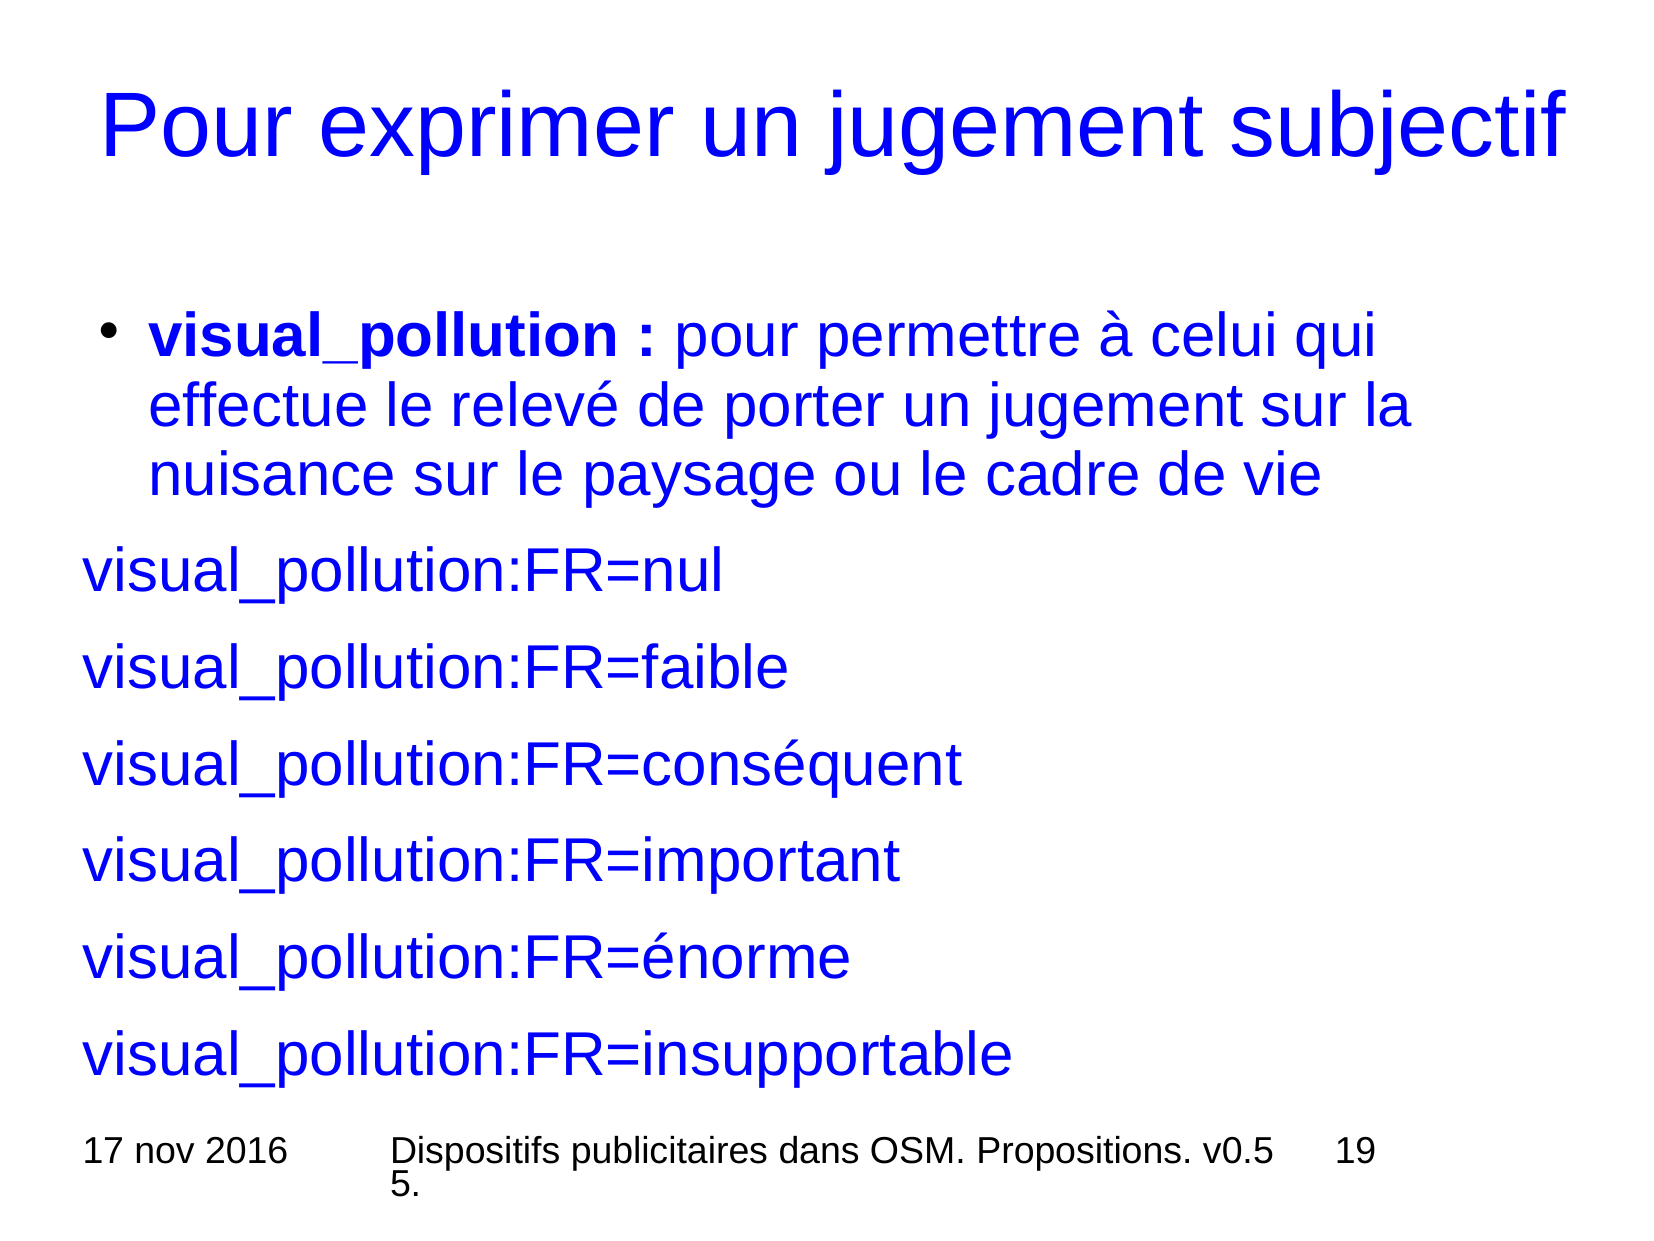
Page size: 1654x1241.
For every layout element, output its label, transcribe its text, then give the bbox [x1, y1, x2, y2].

list visual_pollution : pour permettre à celui qui effectue le relevé de porter un jugement sur la nuisance sur le paysage ou le cadre de vie visual_pollution:FR=nul visual_pollution:FR=faible visual_pollution:FR=conséquent visual_pollution:FR=important visual_pollution:FR=énorme visual_pollution:FR=insupportable [82, 195, 1571, 1096]
title Pour exprimer un jugement subjectif [90, 19, 1579, 225]
